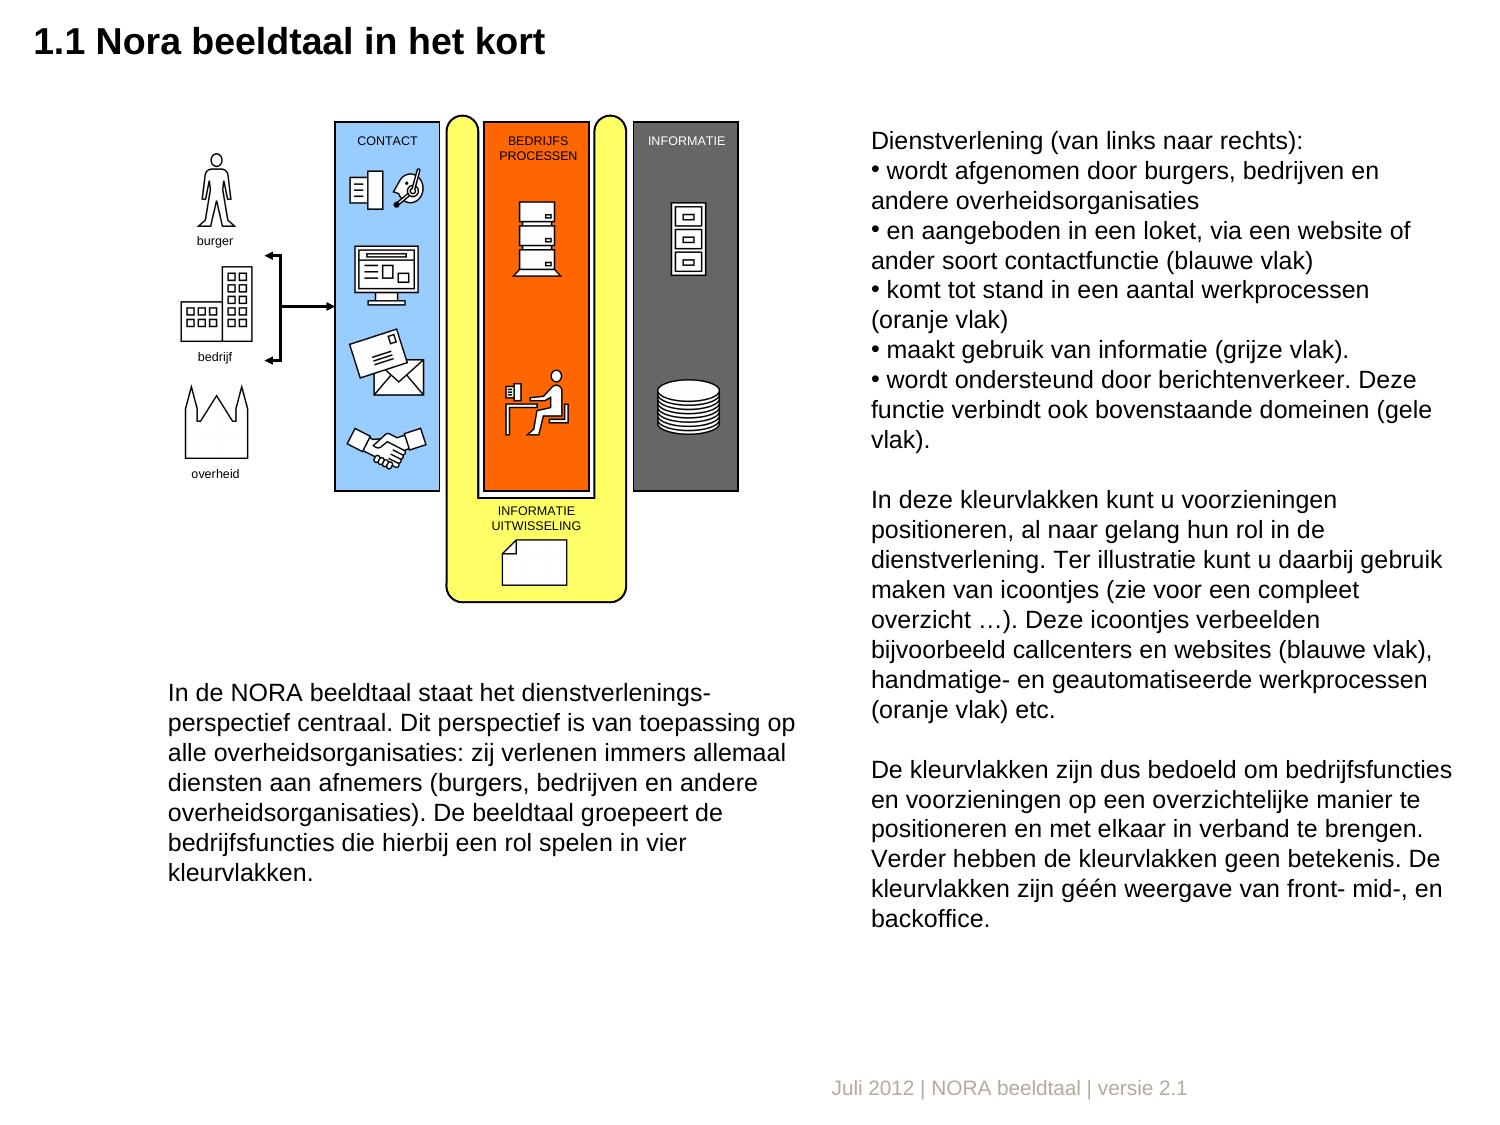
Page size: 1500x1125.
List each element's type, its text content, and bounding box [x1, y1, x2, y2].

picture [346, 148, 427, 230]
picture [648, 366, 729, 448]
text_box CONTACT [342, 125, 433, 156]
text_box [575, 116, 626, 602]
text_box [633, 156, 739, 492]
text_box INFORMATIE UITWISSELING [476, 495, 597, 541]
text_box overheid [172, 458, 259, 489]
text_box BEDRIJFS PROCESSEN [484, 125, 593, 171]
picture [346, 235, 427, 316]
picture [496, 362, 578, 443]
title 1.1 Nora beeldtaal in het kort [18, 8, 1294, 70]
picture [346, 408, 427, 490]
picture [176, 382, 257, 463]
picture [648, 198, 729, 280]
picture [176, 149, 257, 231]
text_box [334, 121, 440, 492]
picture [346, 321, 427, 403]
text_box [484, 121, 589, 125]
text_box [484, 171, 589, 492]
picture [494, 522, 575, 603]
text_box bedrijf [179, 345, 251, 373]
text_box [633, 121, 739, 125]
text_box [447, 116, 494, 602]
picture [496, 198, 578, 280]
text_box burger [179, 231, 251, 256]
text_box INFORMATIE [633, 125, 741, 156]
picture [176, 263, 257, 345]
text_box Dienstverlening (van links naar rechts): wordt afgenomen door burgers, bedrijven en andere overheidsorganisaties en aangeboden in een loket, via een website of ander soort contactfunctie (blauwe vlak) komt tot stand in een aantal werkprocessen (oranje vlak) maakt gebruik van informatie (grijze vlak). wordt ondersteund door berichtenverkeer. Deze functie verbindt ook bovenstaande domeinen (gele vlak). In deze kleurvlakken kunt u voorzieningen positioneren, al naar gelang hun rol in de dienstverlening. Ter illustratie kunt u daarbij gebruik maken van icoontjes (zie voor een compleet overzicht …). Deze icoontjes verbeelden bijvoorbeeld callcenters en websites (blauwe vlak), handmatige- en geautomatiseerde werkprocessen (oranje vlak) etc. De kleurvlakken zijn dus bedoeld om bedrijfsfuncties en voorzieningen op een overzichtelijke manier te positioneren en met elkaar in verband te brengen. Verder hebben de kleurvlakken geen betekenis. De kleurvlakken zijn géén weergave van front- mid-, en backoffice. [856, 116, 1469, 1076]
text_box In de NORA beeldtaal staat het dienstverlenings-perspectief centraal. Dit perspectief is van toepassing op alle overheidsorganisaties: zij verlenen immers allemaal diensten aan afnemers (burgers, bedrijven en andere overheidsorganisaties). De beeldtaal groepeert de bedrijfsfuncties die hierbij een rol spelen in vier kleurvlakken. [153, 668, 827, 940]
